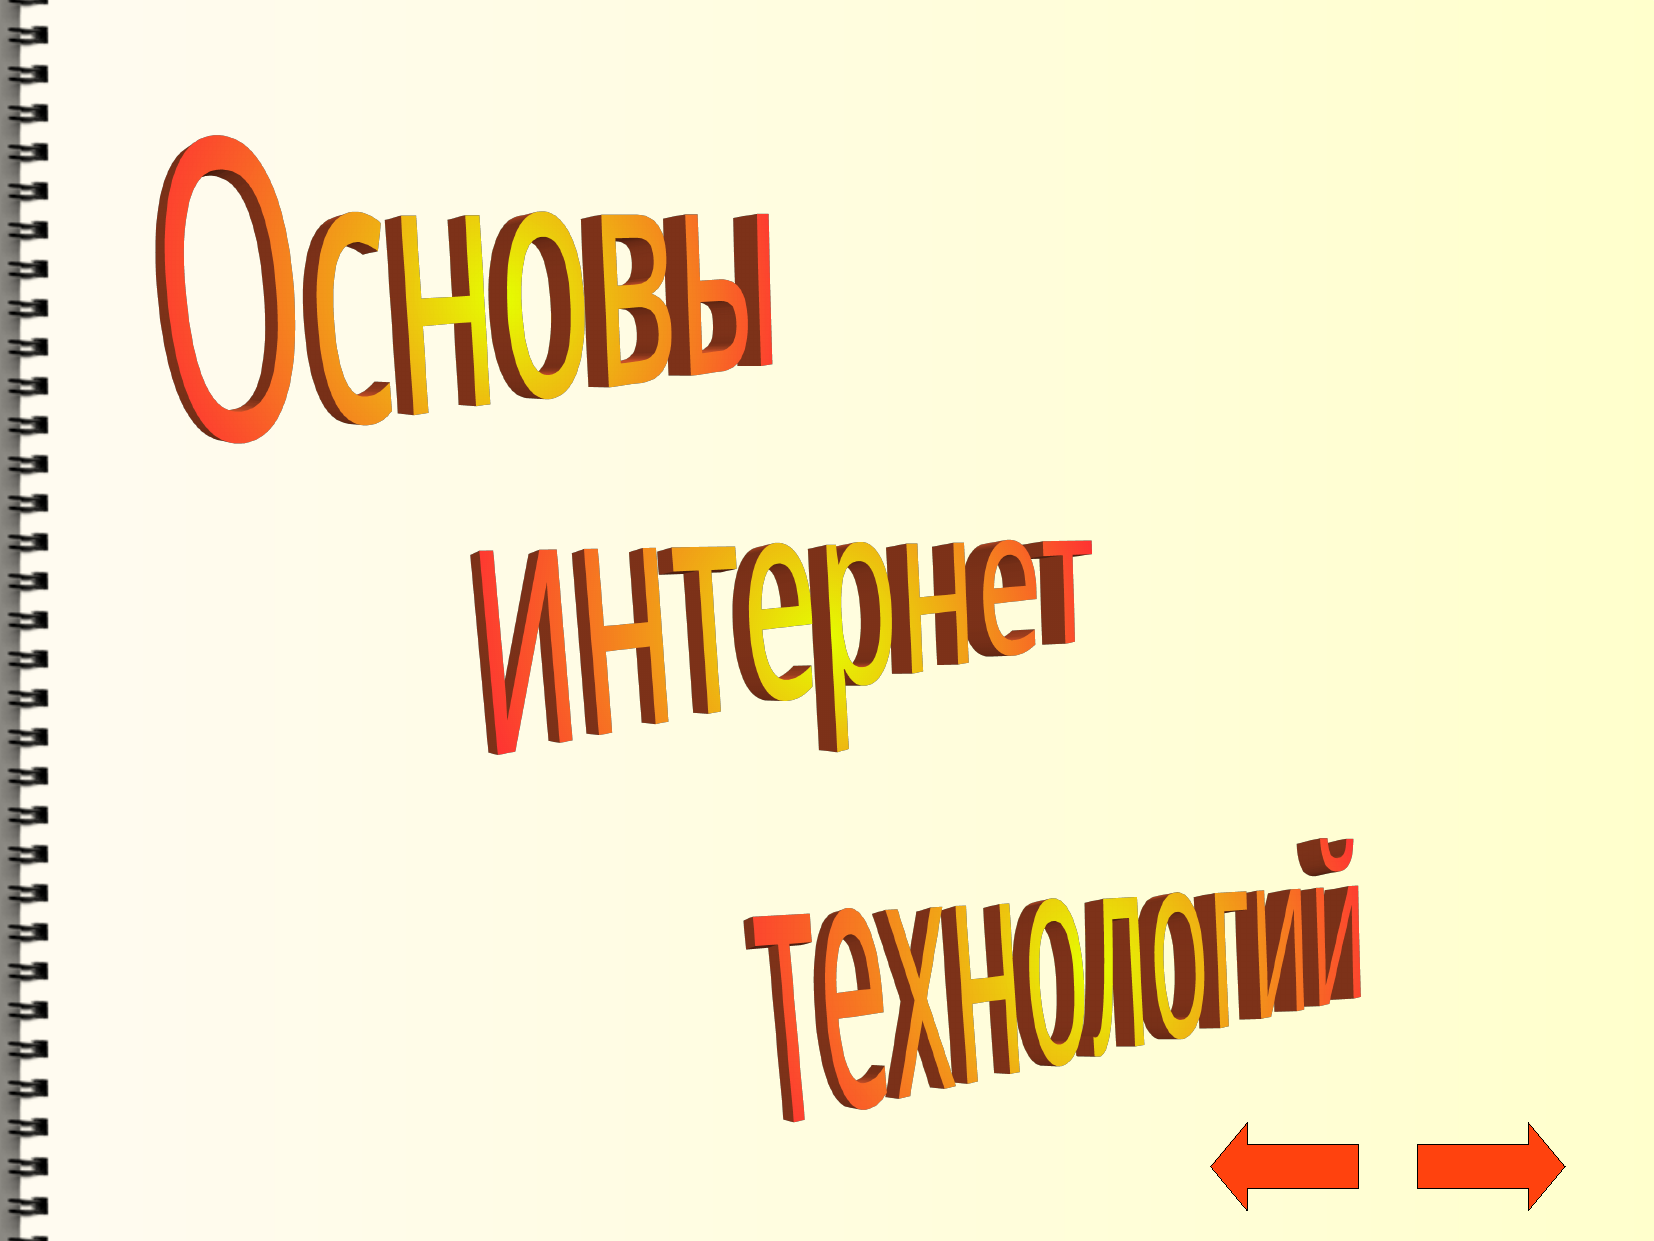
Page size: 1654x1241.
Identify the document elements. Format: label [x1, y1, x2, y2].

text_box [1210, 1122, 1359, 1211]
picture [0, 0, 1654, 1241]
text_box [1417, 1122, 1566, 1211]
